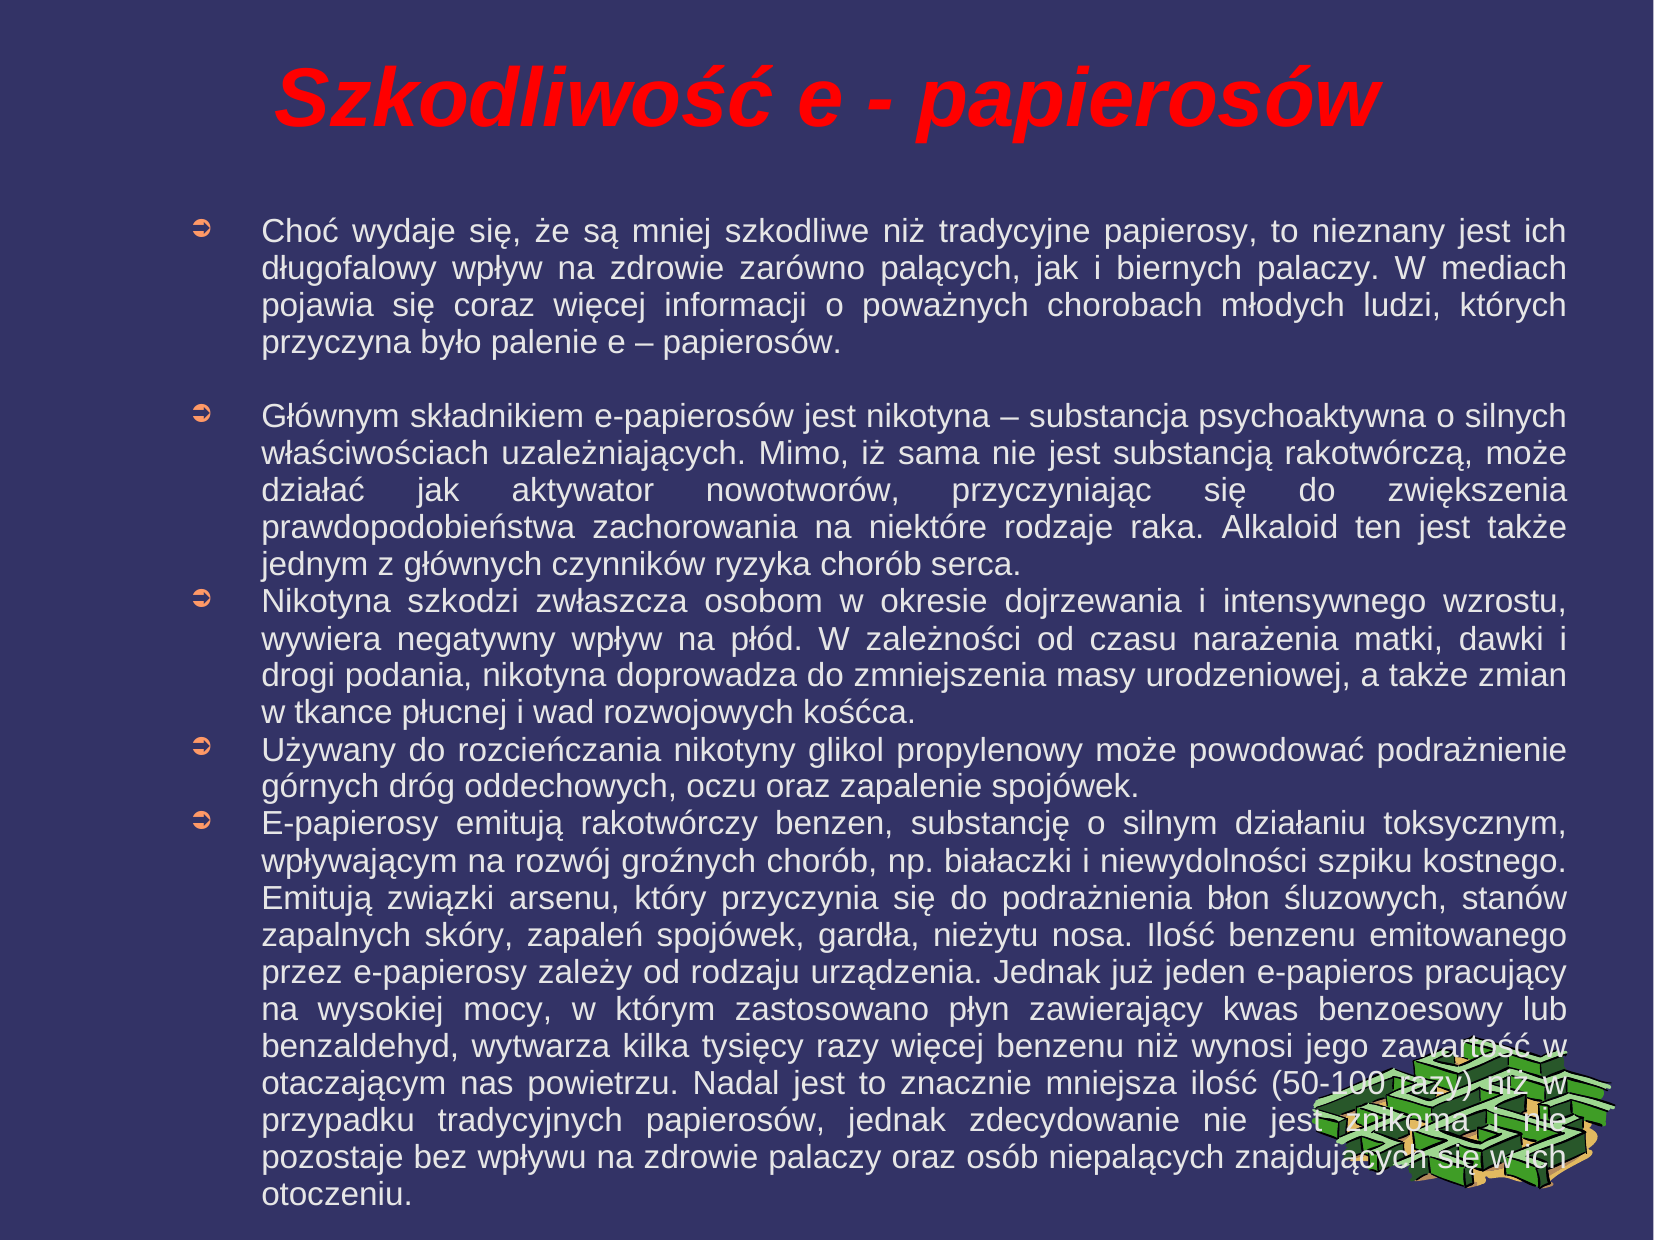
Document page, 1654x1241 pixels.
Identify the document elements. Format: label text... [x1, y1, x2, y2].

list Choć wydaje się, że są mniej szkodliwe niż tradycyjne papierosy, to nieznany jest ich długofalowy wpływ na zdrowie zarówno palących, jak i biernych palaczy. W mediach pojawia się coraz więcej informacji o poważnych chorobach młodych ludzi, których przyczyna było palenie e – papierosów. Głównym składnikiem e-papierosów jest nikotyna – substancja psychoaktywna o silnych właściwościach uzależniających. Mimo, iż sama nie jest substancją rakotwórczą, może działać jak aktywator nowotworów, przyczyniając się do zwiększenia prawdopodobieństwa zachorowania na niektóre rodzaje raka. Alkaloid ten jest także jednym z głównych czynników ryzyka chorób serca. Nikotyna szkodzi zwłaszcza osobom w okresie dojrzewania i intensywnego wzrostu, wywiera negatywny wpływ na płód. W zależności od czasu narażenia matki, dawki i drogi podania, nikotyna doprowadza do zmniejszenia masy urodzeniowej, a także zmian w tkance płucnej i wad rozwojowych kośćca. Używany do rozcieńczania nikotyny glikol propylenowy może powodować podrażnienie górnych dróg oddechowych, oczu oraz zapalenie spojówek. E-papierosy emitują rakotwórczy benzen, substancję o silnym działaniu toksycznym, wpływającym na rozwój groźnych chorób, np. białaczki i niewydolności szpiku kostnego. Emitują związki arsenu, który przyczynia się do podrażnienia błon śluzowych, stanów zapalnych skóry, zapaleń spojówek, gardła, nieżytu nosa. Ilość benzenu emitowanego przez e-papierosy zależy od rodzaju urządzenia. Jednak już jeden e-papieros pracujący na wysokiej mocy, w którym zastosowano płyn zawierający kwas benzoesowy lub benzaldehyd, wytwarza kilka tysięcy razy więcej benzenu niż wynosi jego zawartość w otaczającym nas powietrzu. Nadal jest to znacznie mniejsza ilość (50-100 razy) niż w przypadku tradycyjnych papierosów, jednak zdecydowanie nie jest znikoma i nie pozostaje bez wpływu na zdrowie palaczy oraz osób niepalących znajdujących się w ich otoczeniu. [178, 212, 1570, 1219]
title Szkodliwość e - papierosów [121, 19, 1534, 178]
